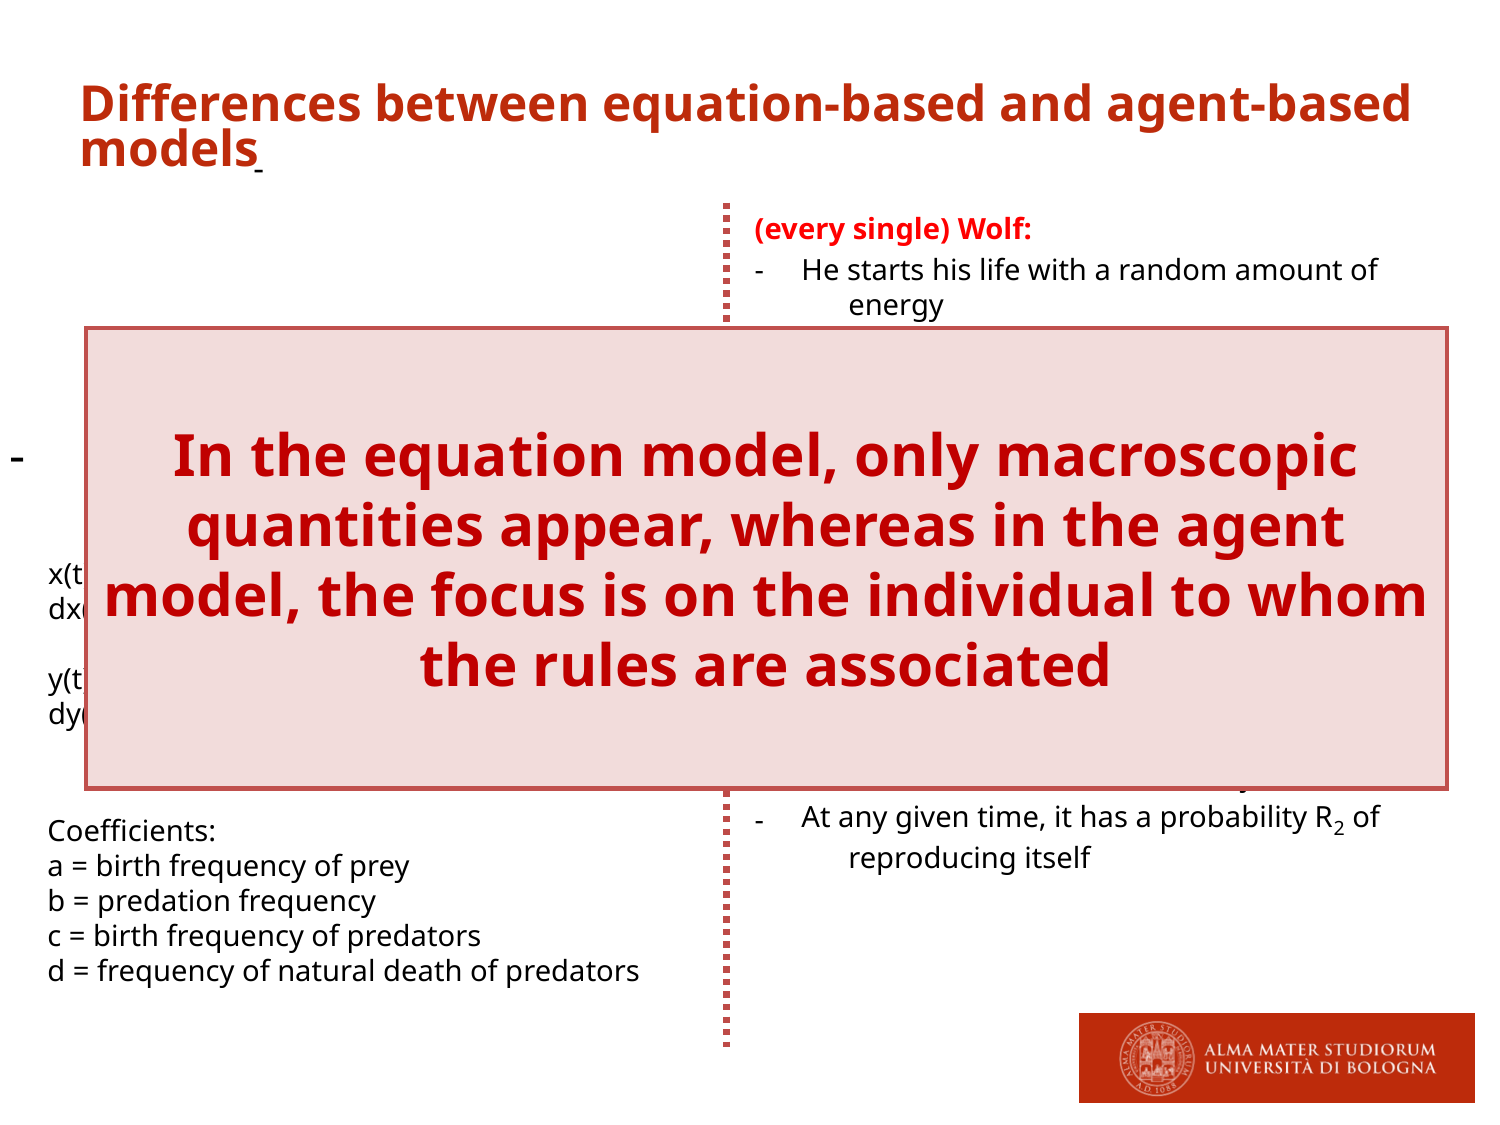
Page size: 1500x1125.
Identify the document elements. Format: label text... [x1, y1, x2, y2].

text_box (every single) sheep: With each tick, it moves to an adjacent cell At any given time, it has a probability R2 of reproducing itself [739, 791, 1415, 946]
list Differences between equation-based and agent-based models [64, 78, 1447, 185]
text_box [0, 137, 680, 1047]
text_box (every single) Wolf: He starts his life with a random amount of energy With each tick of the simulation, it moves to an adjacent cell and its energy decreases by E1 If a sheep is in the same box, it eats it and its energy increases by E 2 When the energy reaches 0, the wolf dies At any given time, it has a probability R1 of reproducing itself [739, 202, 1473, 699]
text_box In the equation model, only macroscopic quantities appear, whereas in the agent model, the focus is on the individual to whom the rules are associated [85, 327, 1447, 789]
text_box Coefficients: a = birth frequency of prey b = predation frequency c = birth frequency of predators d = frequency of natural death of predators [32, 804, 807, 1125]
text_box x(t) = number of prey at time t dx(t)/dt = rate of change of the prey population over time y(t) = number of predators at time t dy(t)/dt = rate of change of the predator population over time t [33, 547, 680, 804]
